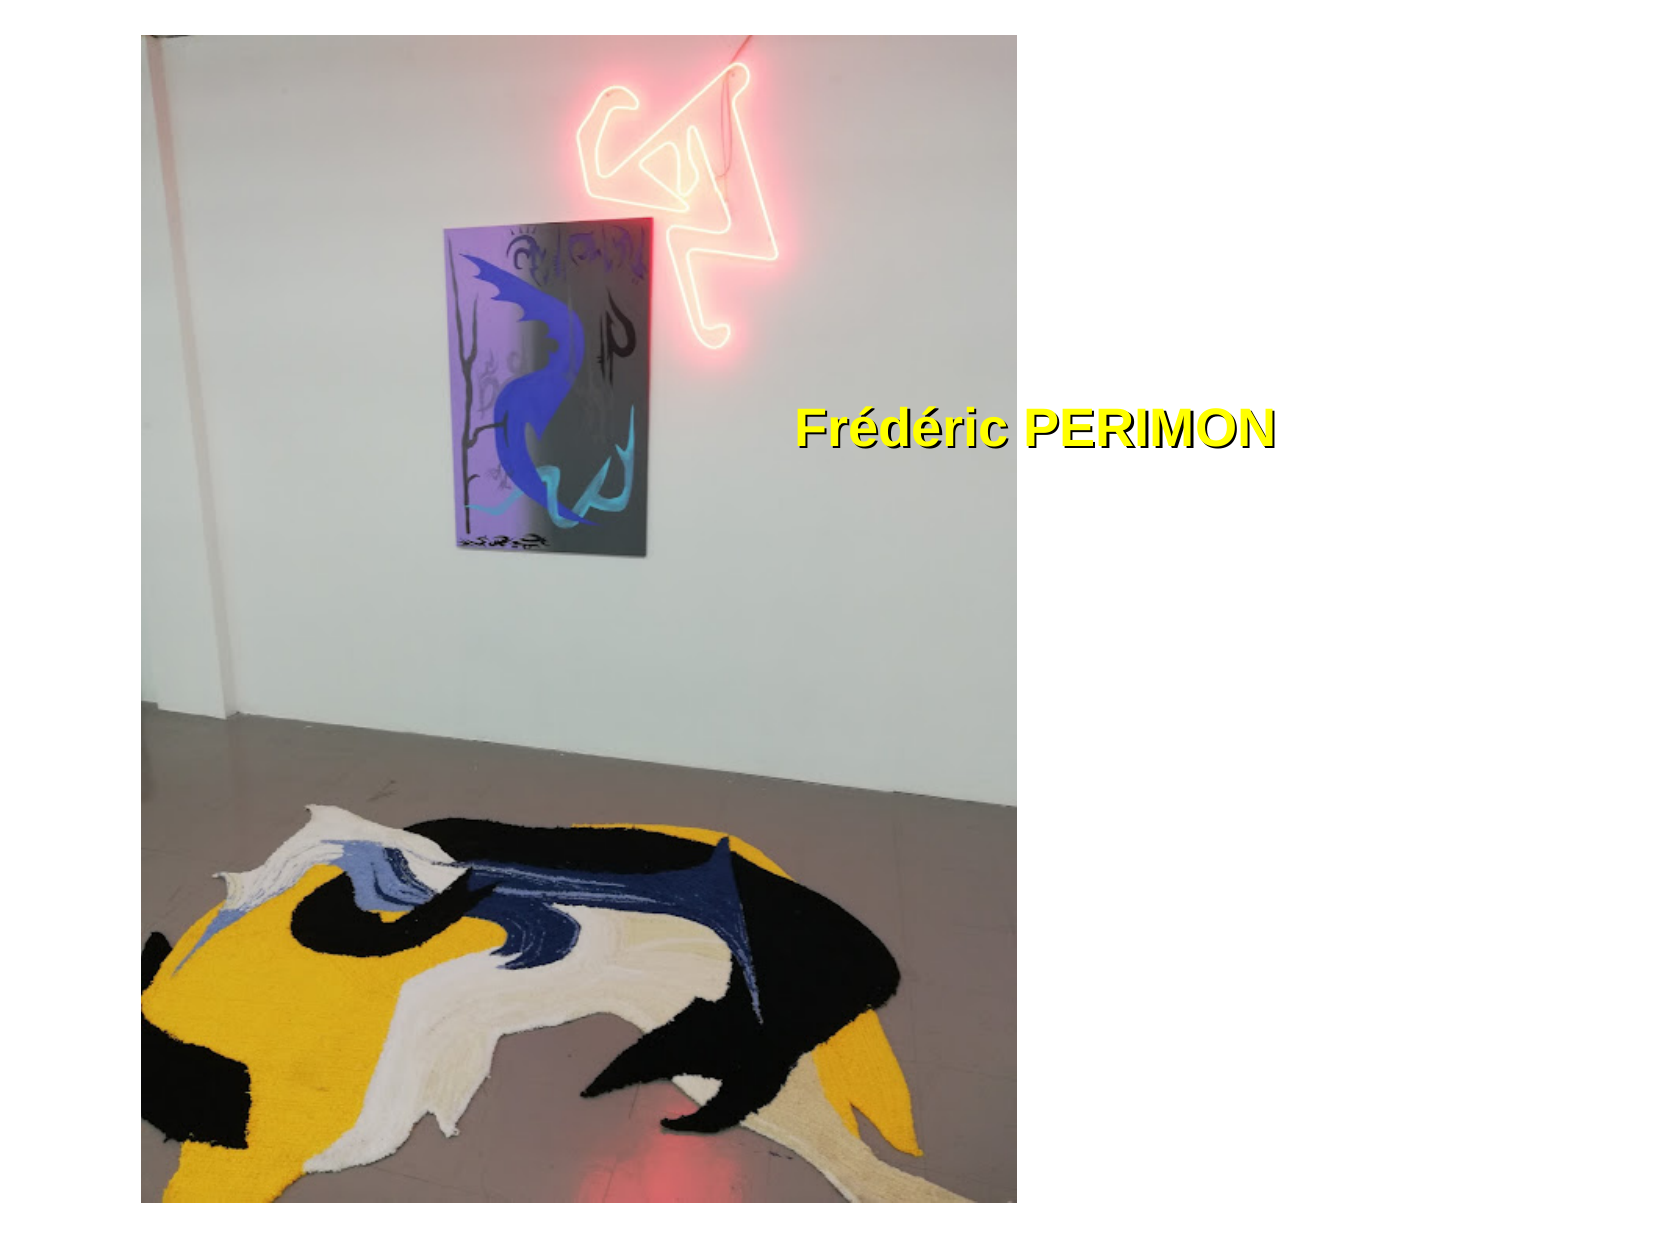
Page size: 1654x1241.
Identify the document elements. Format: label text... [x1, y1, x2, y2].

picture [141, 35, 1017, 1203]
text_box Frédéric PERIMON [779, 389, 1489, 467]
